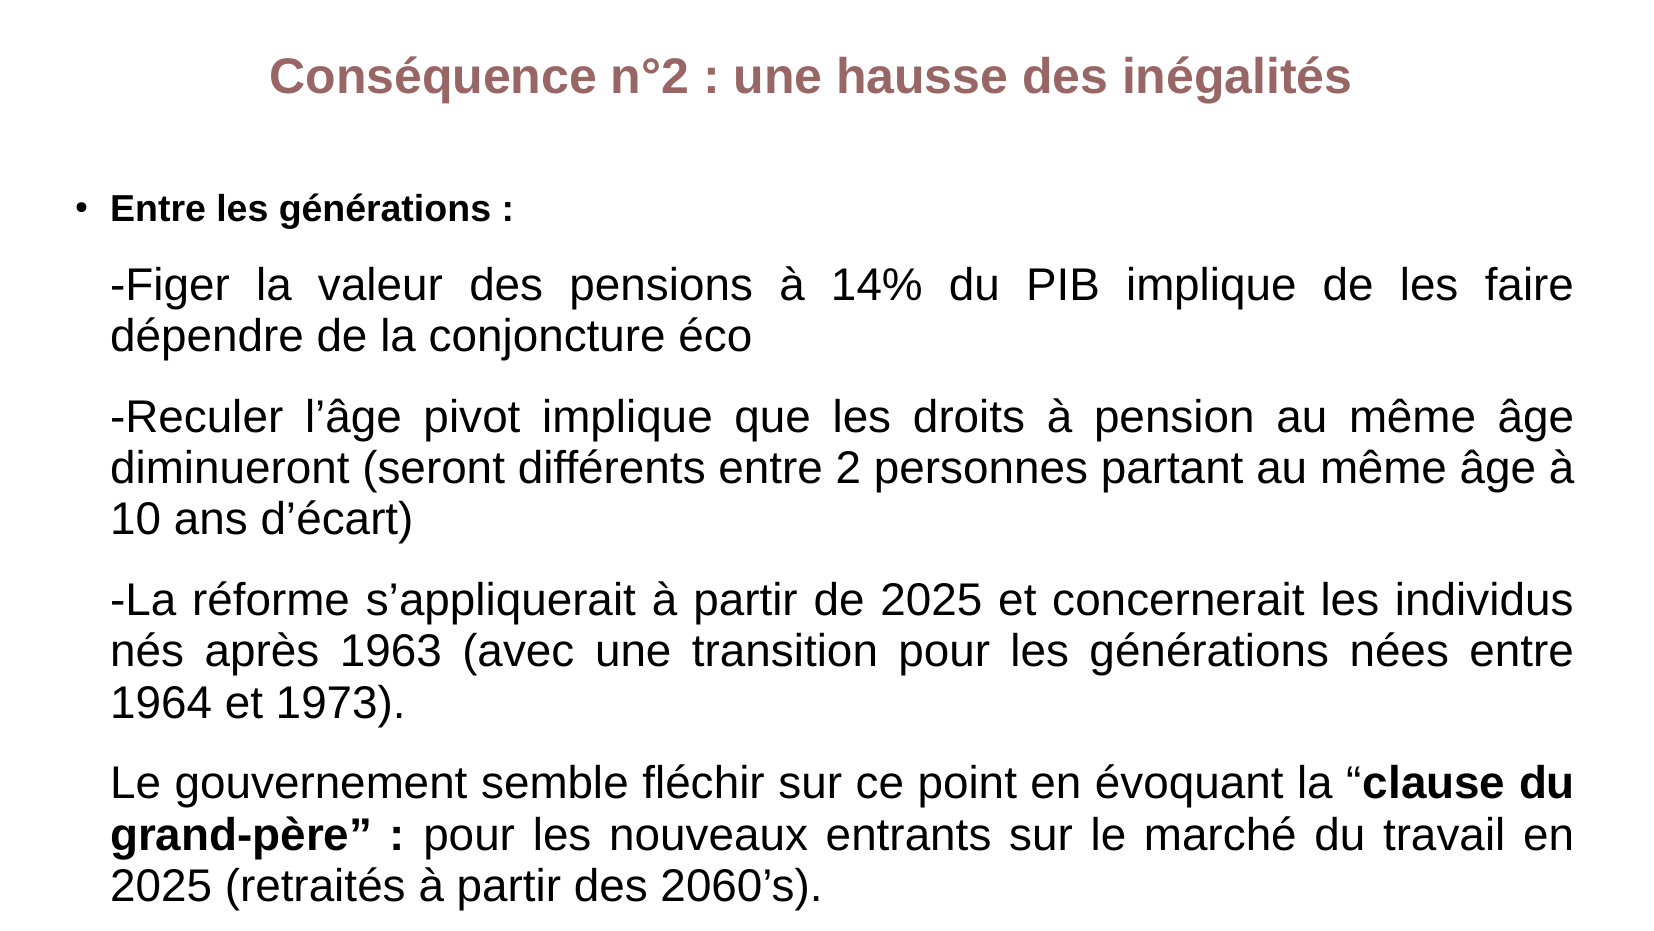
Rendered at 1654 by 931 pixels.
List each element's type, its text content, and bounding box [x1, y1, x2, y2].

text_box Entre les générations : -Figer la valeur des pensions à 14% du PIB implique de les faire dépendre de la conjoncture éco -Reculer l’âge pivot implique que les droits à pension au même âge diminueront (seront différents entre 2 personnes partant au même âge à 10 ans d’écart) -La réforme s’appliquerait à partir de 2025 et concernerait les individus nés après 1963 (avec une transition pour les générations nées entre 1964 et 1973). Le gouvernement semble fléchir sur ce point en évoquant la “clause du grand-père” : pour les nouveaux entrants sur le marché du travail en 2025 (retraités à partir des 2060’s). [60, 108, 1591, 919]
title Conséquence n°2 : une hausse des inégalités [0, 30, 1636, 124]
